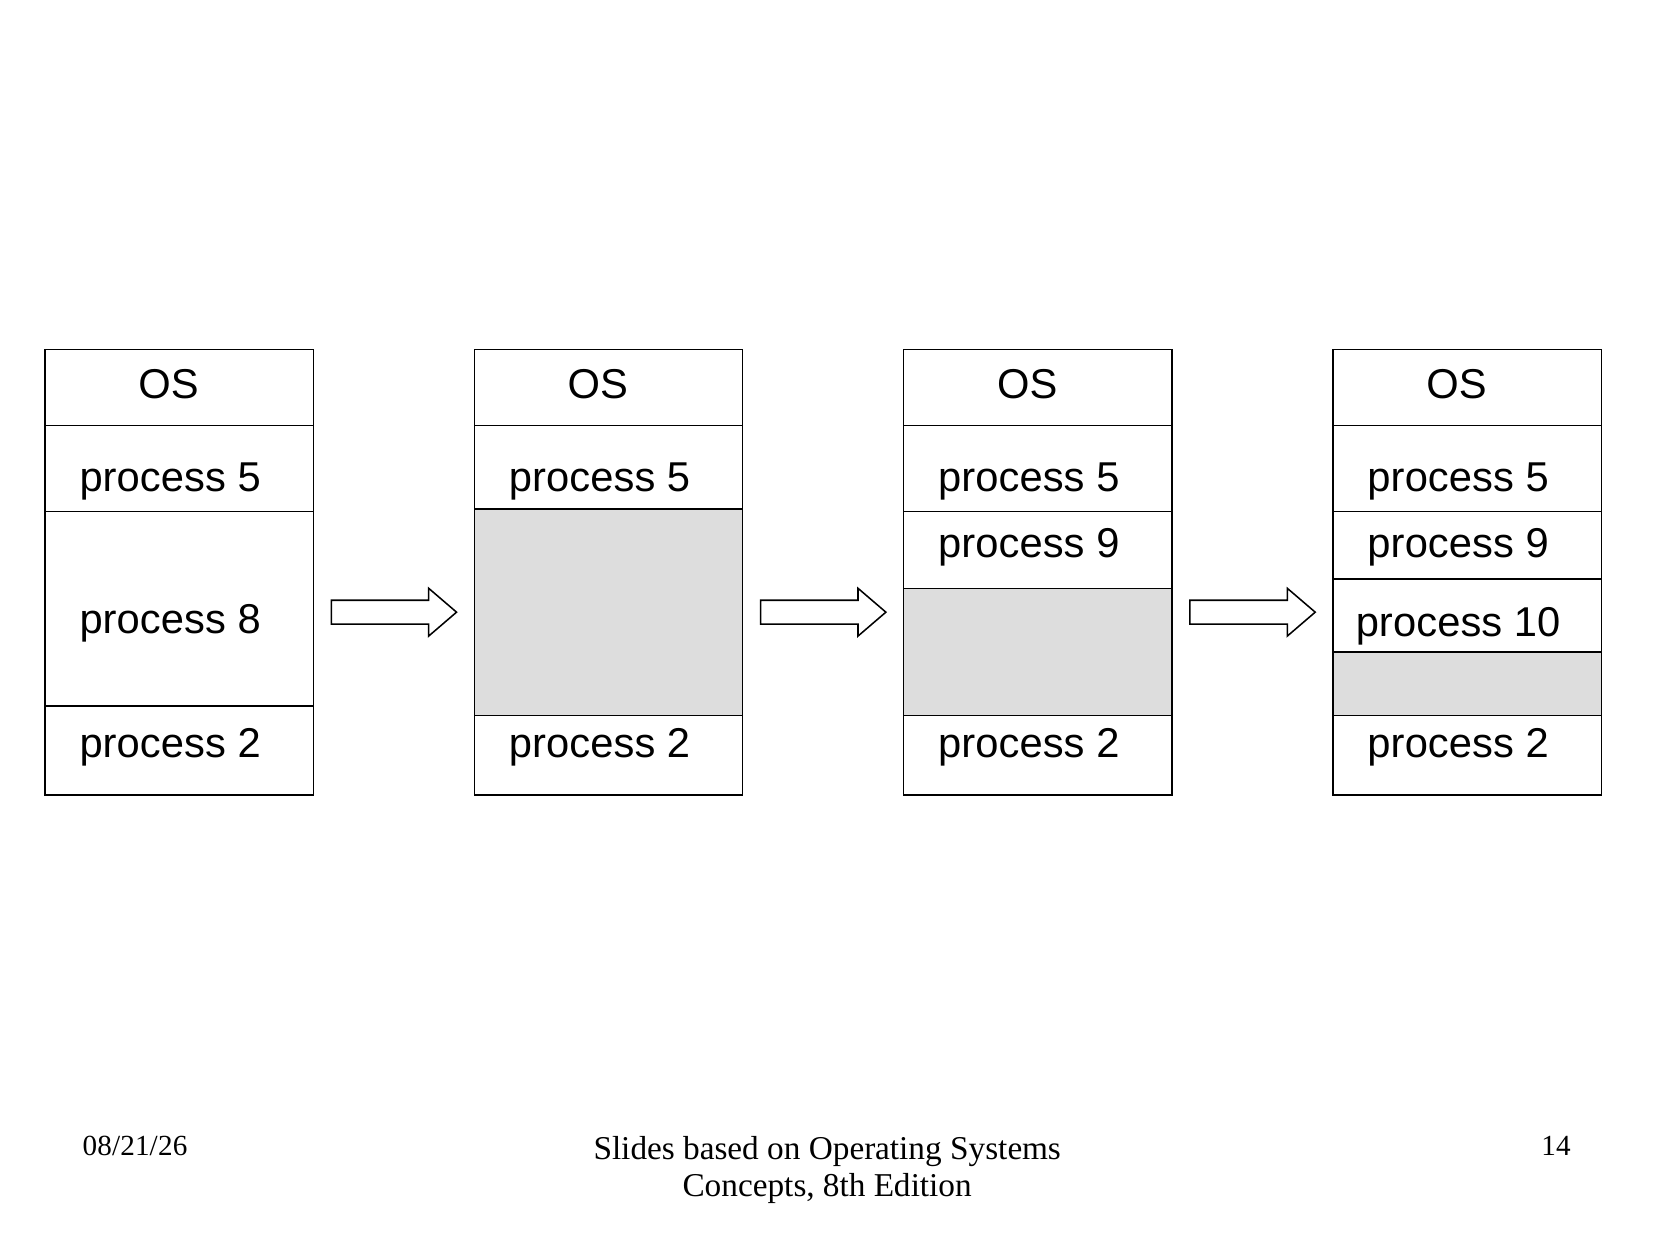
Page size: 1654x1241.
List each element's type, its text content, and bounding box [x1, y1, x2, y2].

text_box process 8 [45, 581, 296, 653]
text_box [474, 426, 743, 795]
text_box OS [975, 345, 1079, 418]
text_box [903, 512, 1172, 795]
text_box [1332, 349, 1602, 795]
text_box [331, 588, 457, 637]
text_box OS [116, 345, 221, 418]
text_box process 5 [474, 438, 725, 508]
text_box process 9 [1332, 504, 1584, 577]
text_box process 2 [474, 716, 725, 777]
text_box process 5 [903, 438, 1155, 504]
text_box process 5 [45, 438, 296, 511]
text_box [760, 588, 886, 637]
text_box [903, 426, 1172, 511]
text_box [474, 349, 743, 425]
text_box OS [546, 345, 650, 418]
text_box [1189, 588, 1316, 637]
text_box process 2 [1332, 716, 1584, 777]
text_box process 2 [45, 705, 296, 777]
text_box process 5 [1332, 438, 1584, 504]
text_box [45, 349, 314, 795]
text_box OS [1404, 345, 1509, 418]
text_box process 2 [903, 716, 1155, 777]
text_box process 10 [1332, 584, 1584, 656]
text_box process 9 [903, 504, 1155, 577]
text_box [903, 349, 1172, 425]
